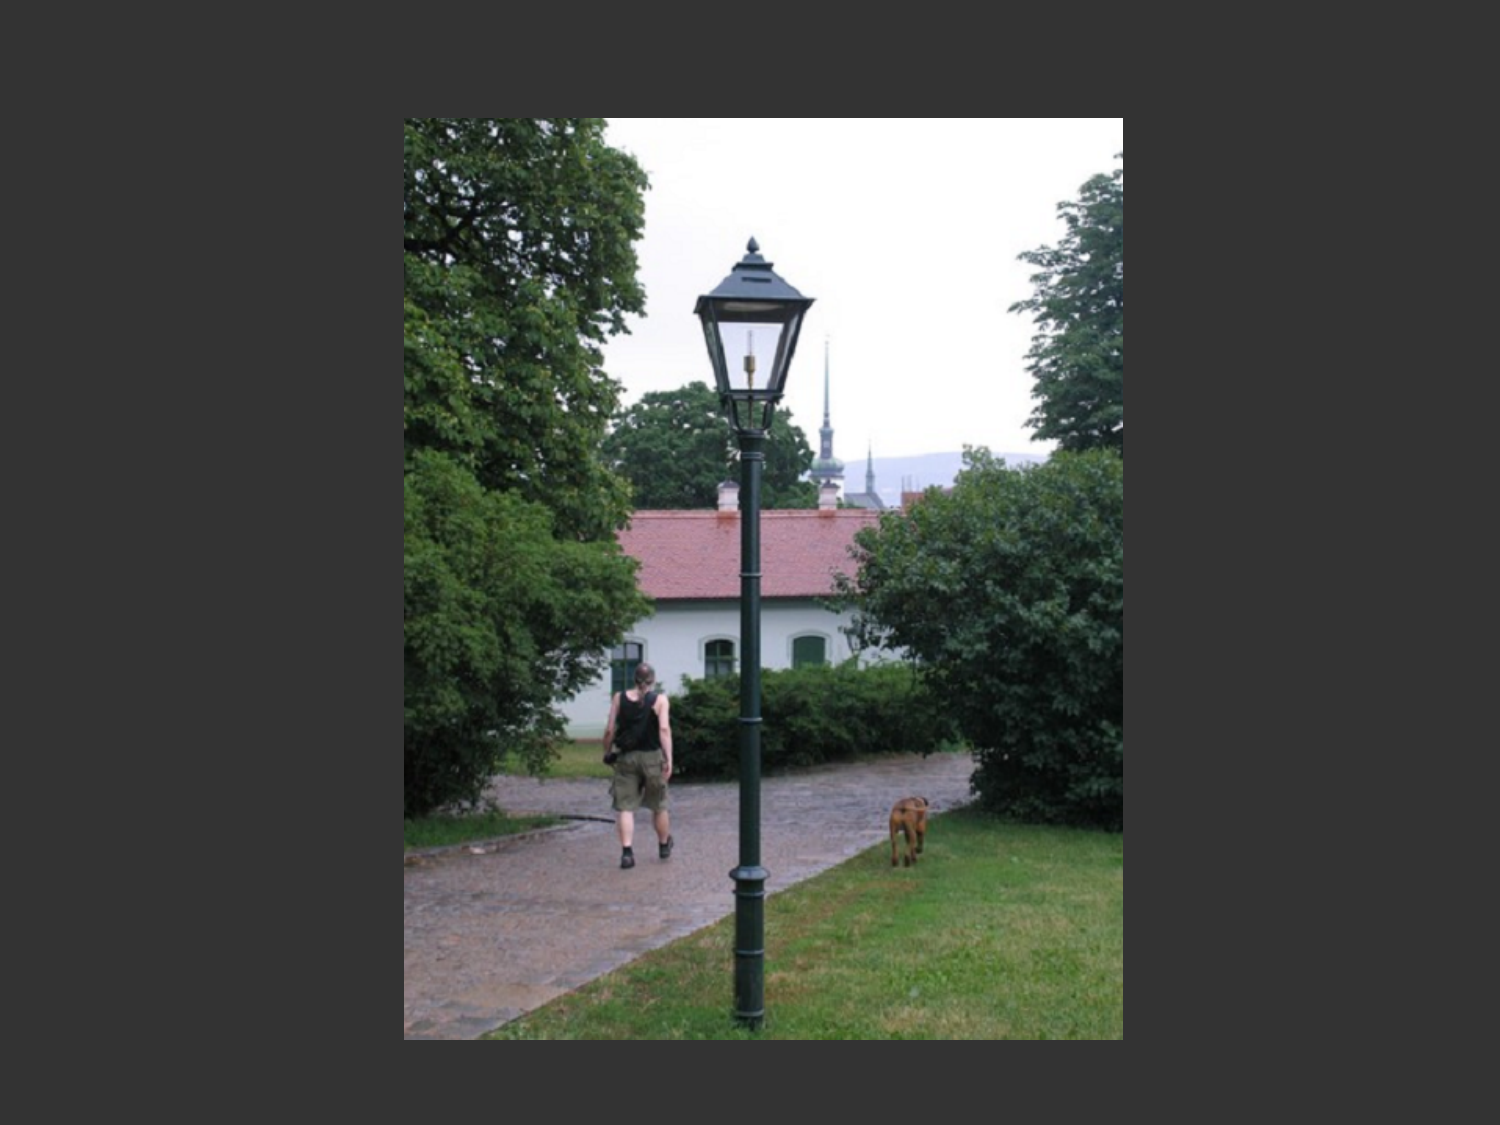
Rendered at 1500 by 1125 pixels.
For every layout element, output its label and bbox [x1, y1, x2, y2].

picture [404, 118, 1123, 1040]
